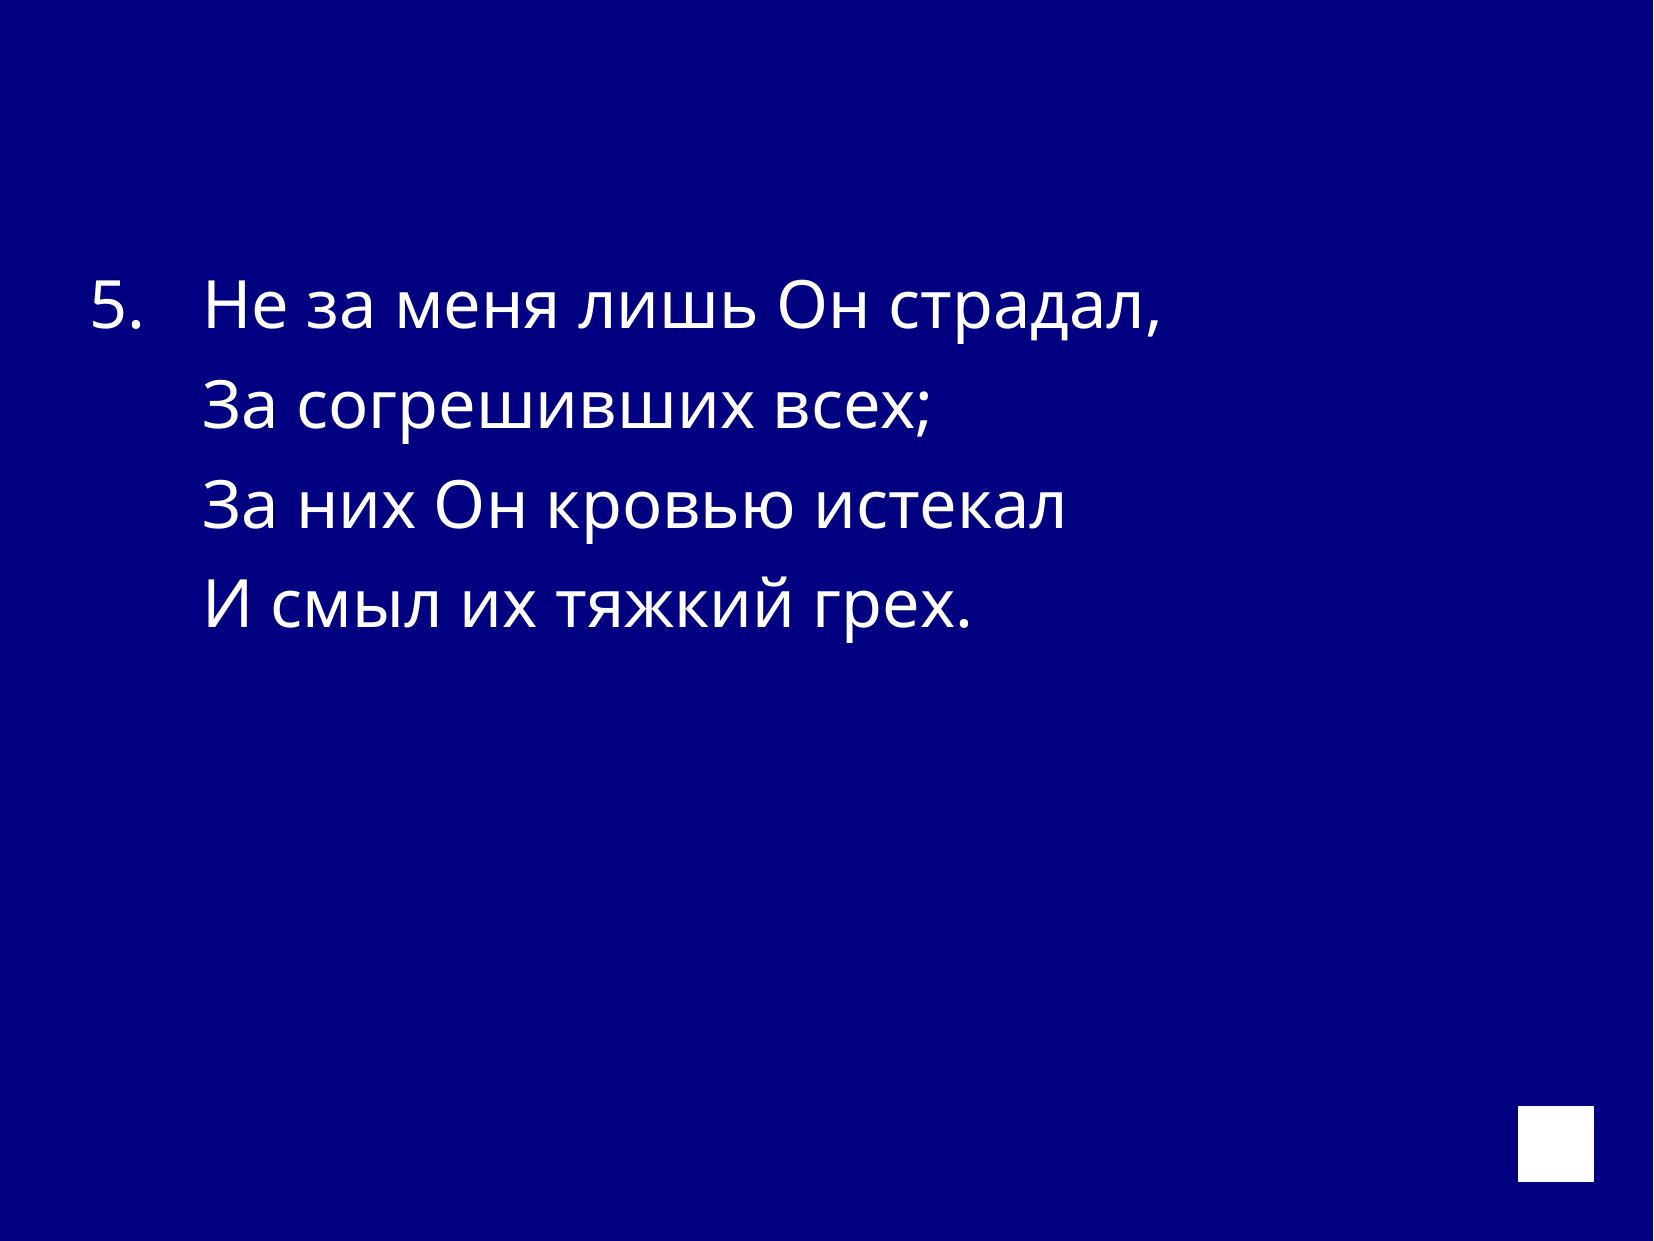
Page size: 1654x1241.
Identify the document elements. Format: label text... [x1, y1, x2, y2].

text_box 5. Не за меня лишь Он страдал, За согрешивших всех; За них Он кровью истекал И смыл их тяжкий грех. [75, 150, 1576, 1163]
text_box [1518, 1106, 1594, 1182]
